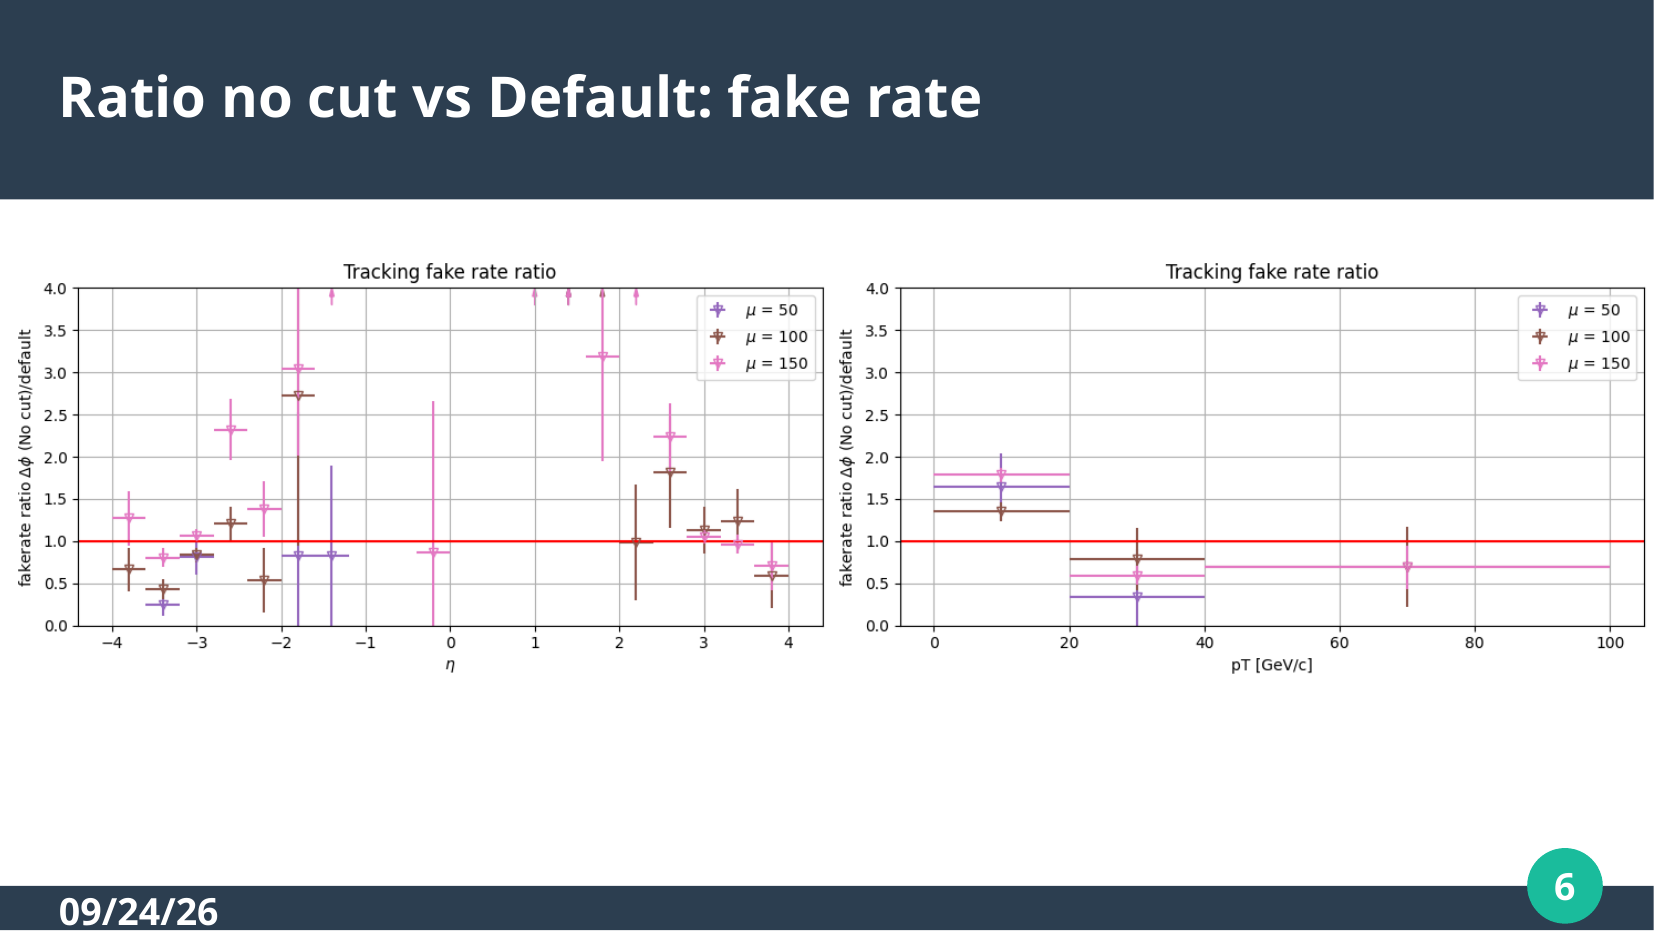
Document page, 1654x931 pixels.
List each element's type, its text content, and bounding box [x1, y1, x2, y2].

title Ratio no cut vs Default: fake rate [59, 37, 1595, 155]
picture [0, 252, 1654, 699]
